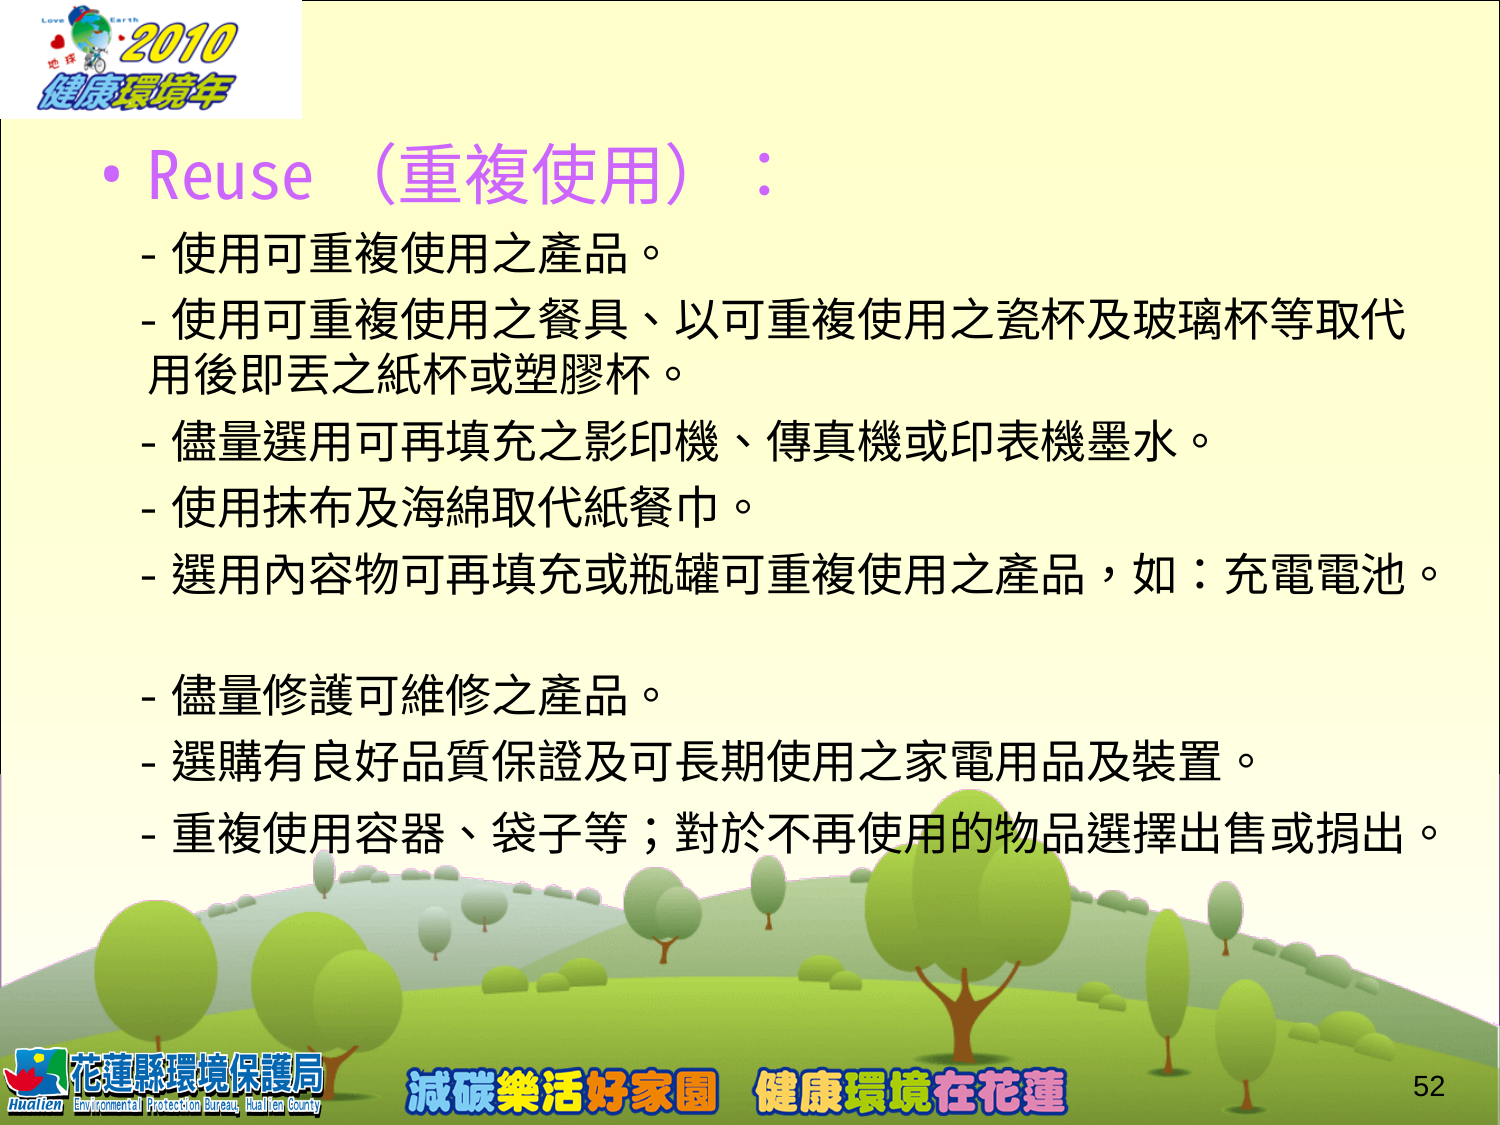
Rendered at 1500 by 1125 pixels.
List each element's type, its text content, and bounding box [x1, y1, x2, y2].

picture [1427, 828, 1434, 837]
picture [0, 0, 302, 119]
picture [0, 774, 1500, 1125]
list Reuse（重複使用）： -使用可重複使用之產品。 -使用可重複使用之餐具、以可重複使用之瓷杯及玻璃杯等取代用後即丟之紙杯或塑膠杯。 -儘量選用可再填充之影印機、傳真機或印表機墨水。 -使用抹布及海綿取代紙餐巾。 -選用內容物可再填充或瓶罐可重複使用之產品，如：充電電池。 -儘量修護可維修之產品。 -選購有良好品質保證及可長期使用之家電用品及裝置。 -重複使用容器、袋子等；對於不再使用的物品選擇出售或捐出。 [76, 125, 1427, 1041]
